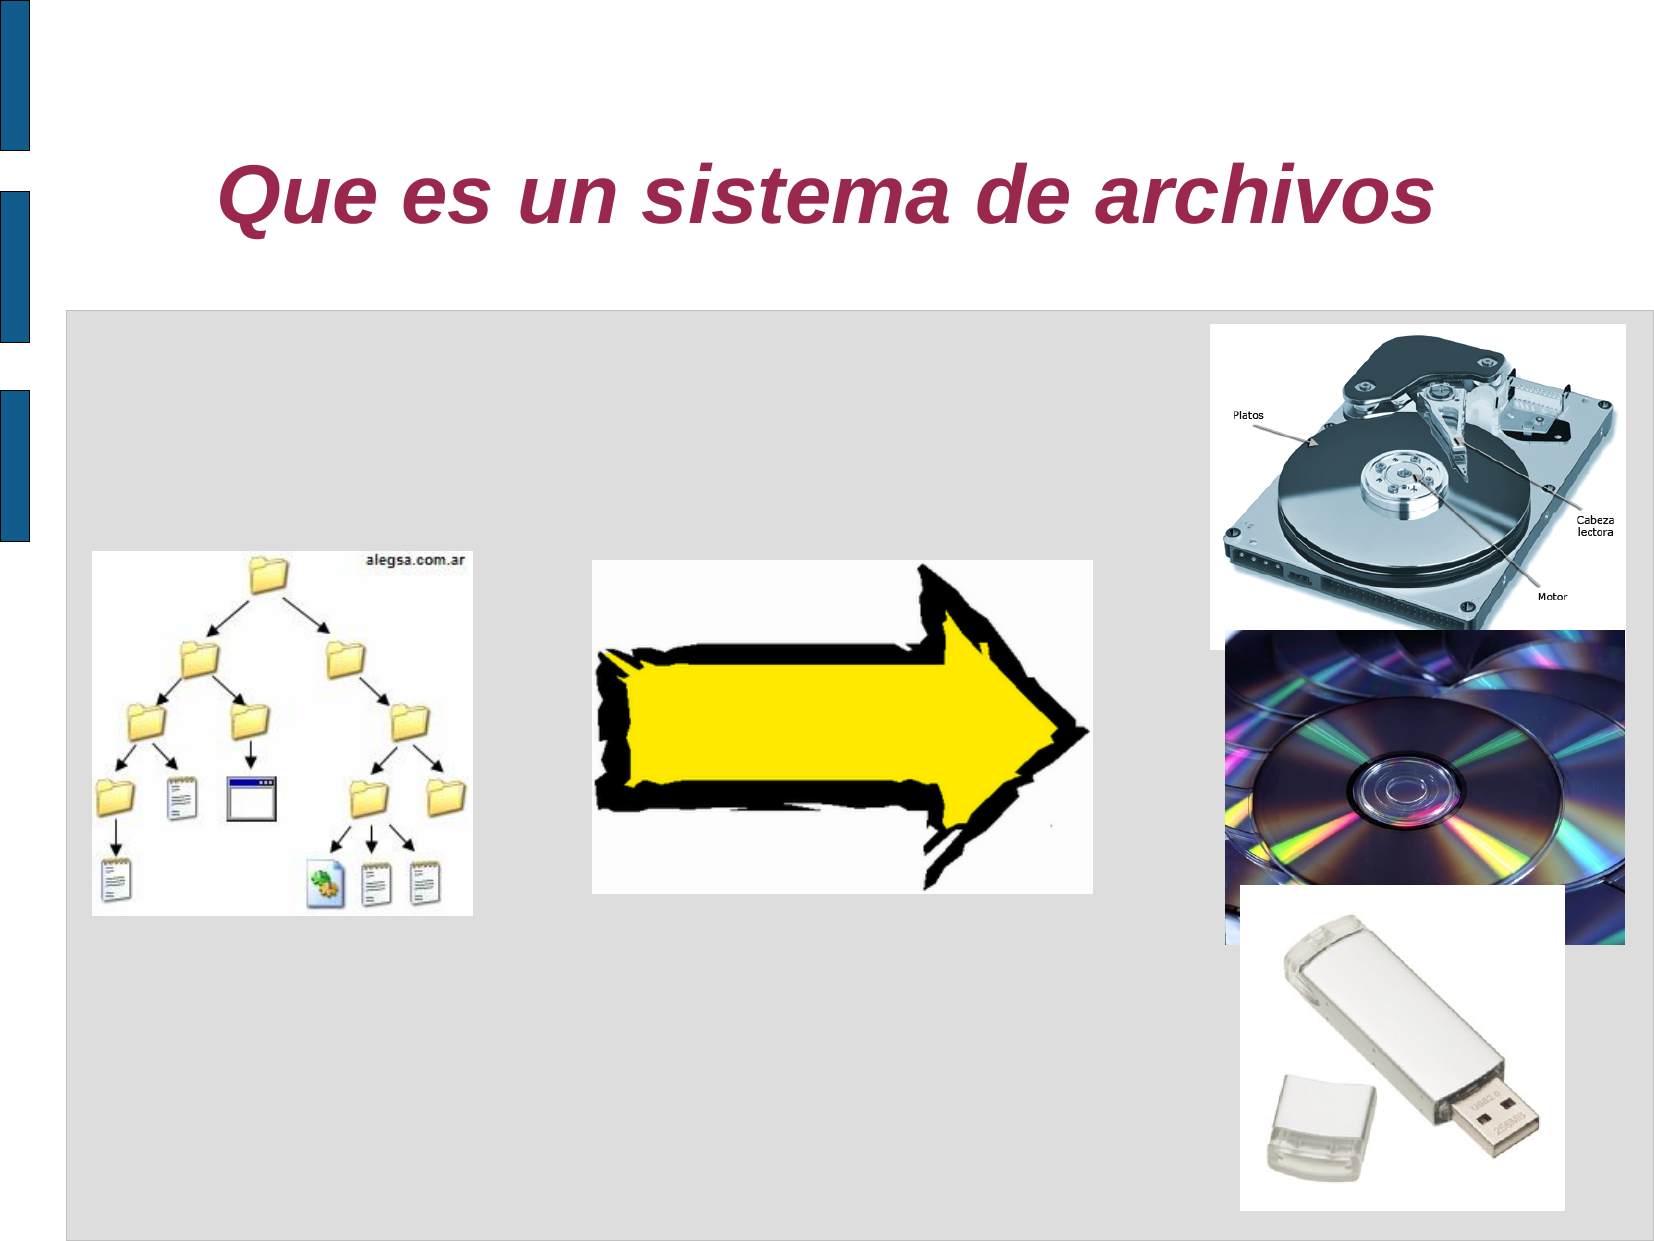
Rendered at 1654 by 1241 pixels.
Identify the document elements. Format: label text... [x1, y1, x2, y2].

picture [592, 560, 1093, 894]
title Que es un sistema de archivos [121, 91, 1534, 299]
picture [1210, 324, 1626, 1211]
picture [92, 551, 473, 916]
